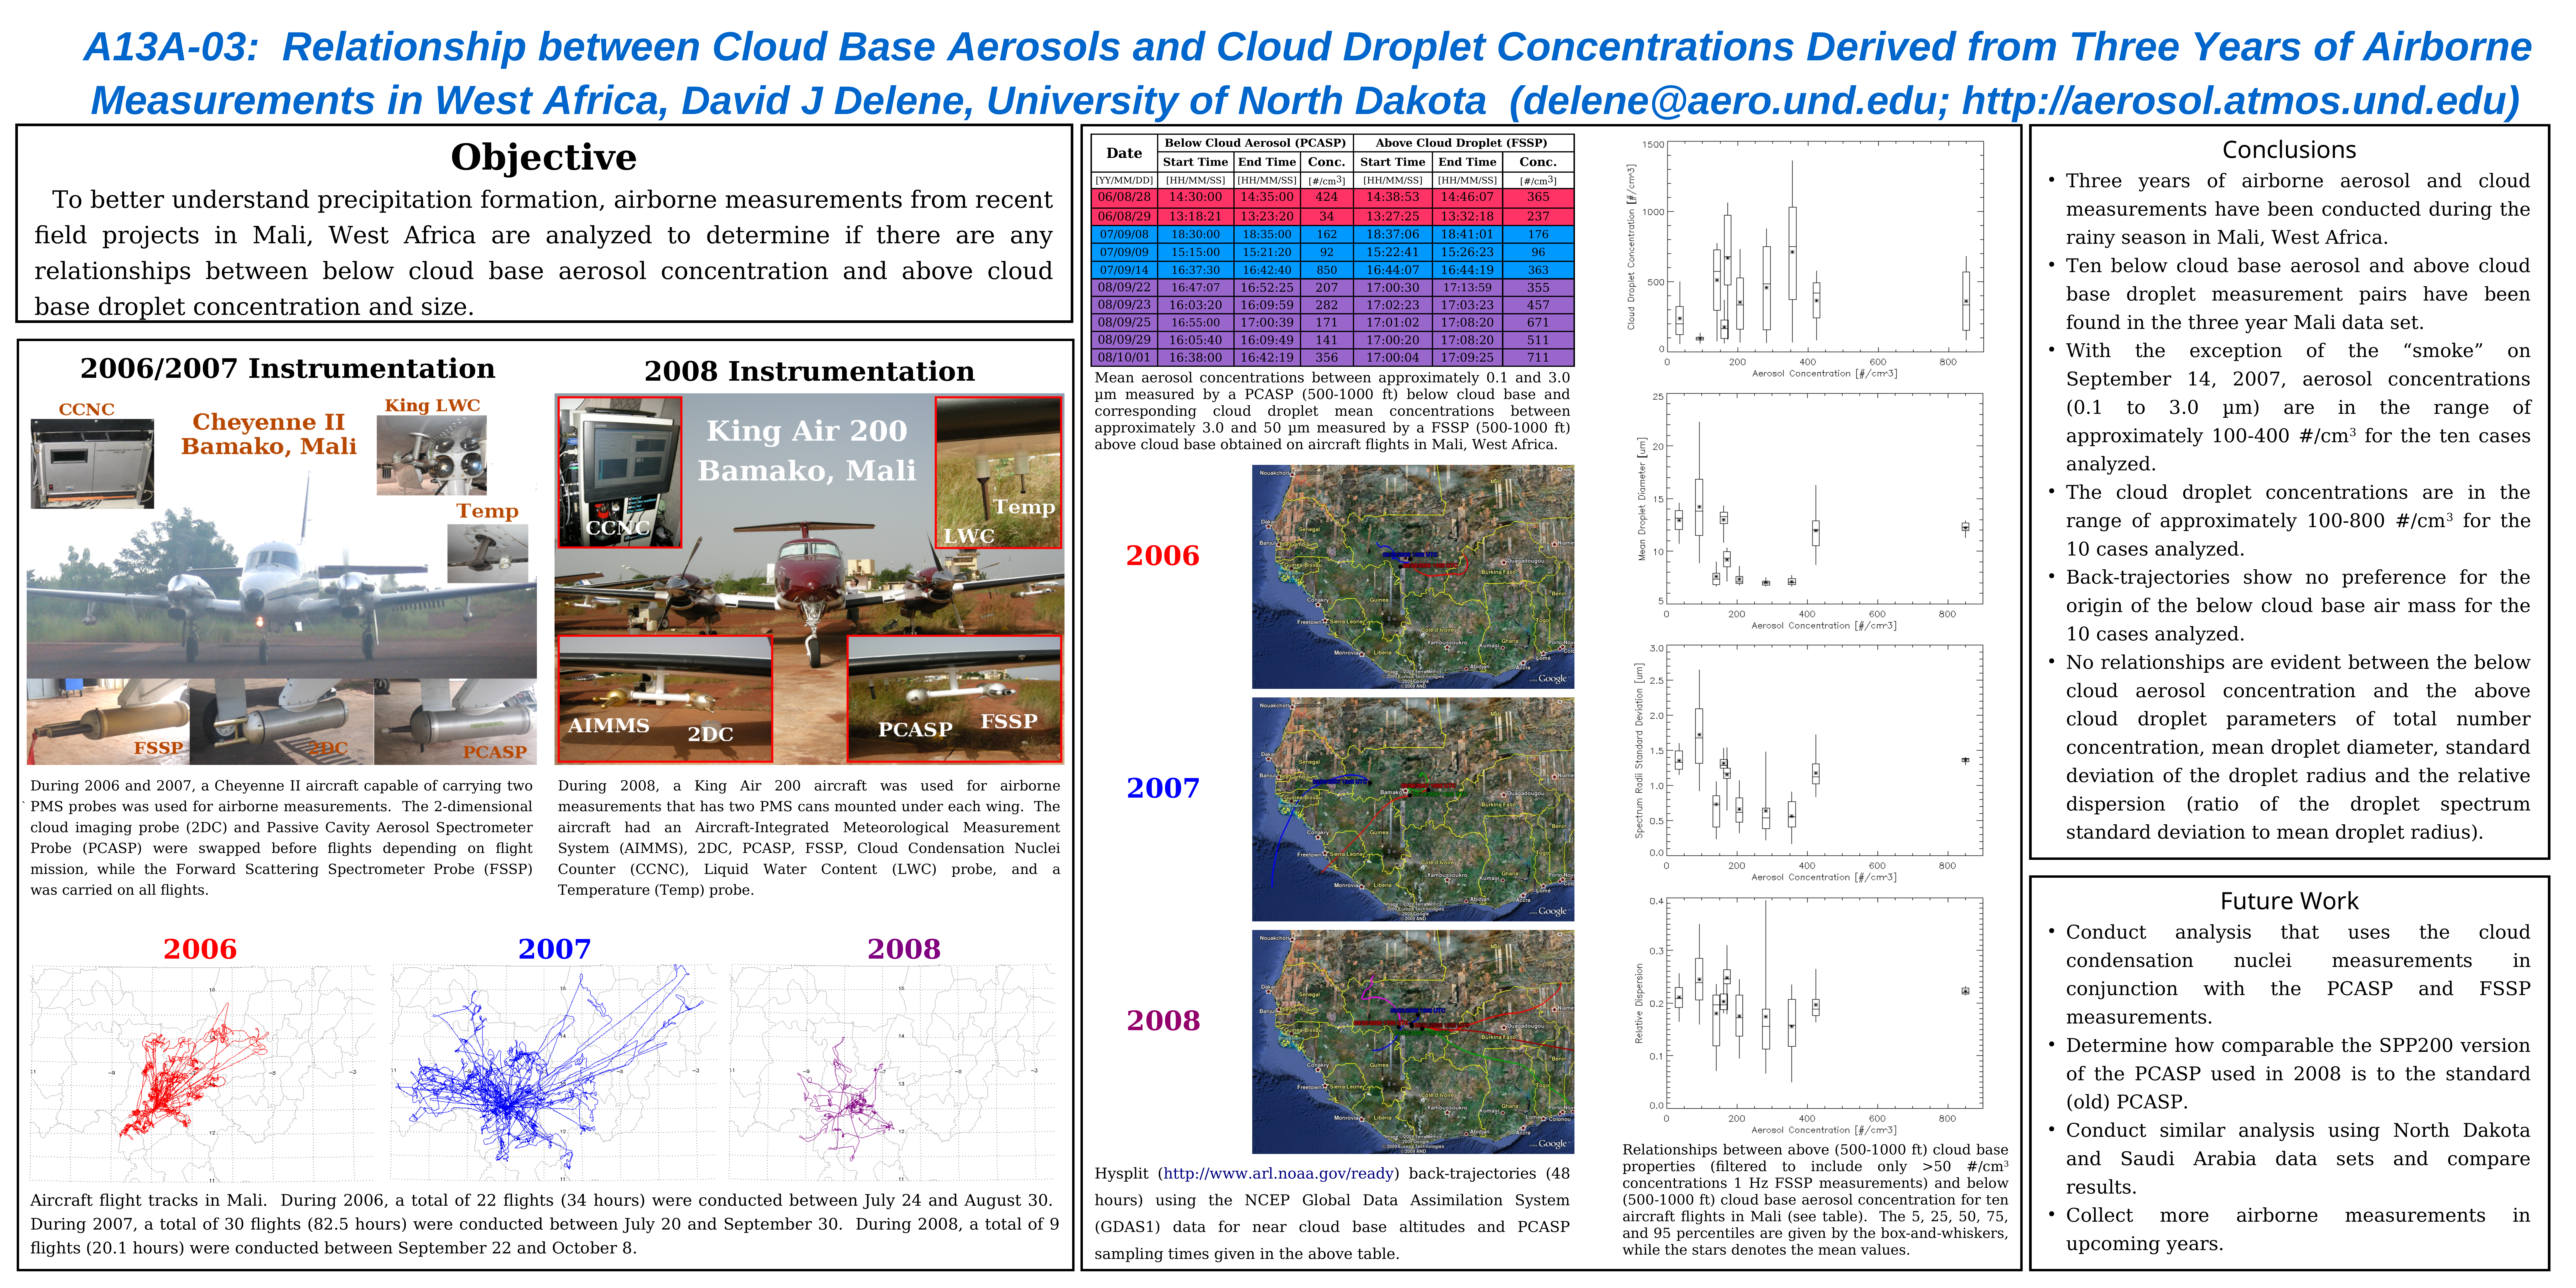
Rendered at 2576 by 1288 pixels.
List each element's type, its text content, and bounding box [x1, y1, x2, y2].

table_cell 13:32:18 [1433, 209, 1502, 225]
table_cell 511 [1503, 332, 1574, 348]
table_cell 16:09:49 [1235, 332, 1300, 348]
text_box 2008 Instrumentation [565, 352, 1056, 393]
picture [1610, 115, 2004, 124]
table_cell 14:46:07 [1433, 189, 1502, 208]
table_cell Start Time [1158, 152, 1233, 171]
table_cell 13:18:21 [1158, 209, 1233, 225]
text_box Future Work Conduct analysis that uses the cloud condensation nuclei measurements in conjunction with the PCASP and FSSP measurements. Determine how comparable the SPP200 version of the PCASP used in 2008 is to the standard (old) PCASP. Conduct similar analysis using North Dakota and Saudi Arabia data sets and compare results. Collect more airborne measurements in upcoming years. [2030, 877, 2549, 1270]
picture [1252, 697, 1574, 921]
table_cell 17:02:23 [1354, 297, 1432, 313]
table_cell 16:37:30 [1158, 262, 1233, 278]
table_cell 16:38:00 [1158, 349, 1233, 366]
table_cell 15:15:00 [1158, 244, 1233, 261]
table_cell 237 [1503, 209, 1574, 225]
picture [27, 393, 537, 765]
table_cell 16:42:19 [1235, 349, 1300, 366]
table_cell 18:30:00 [1158, 226, 1233, 243]
table_header Date [1092, 135, 1157, 171]
table_cell 16:09:59 [1235, 297, 1300, 313]
table_cell 365 [1503, 189, 1574, 208]
table_cell 850 [1301, 262, 1353, 278]
table_cell 424 [1301, 189, 1353, 208]
table_cell 282 [1301, 297, 1353, 313]
table_cell 16:44:19 [1433, 262, 1502, 278]
table_cell [HH/MM/SS] [1235, 173, 1300, 188]
table_cell 08/09/29 [1092, 332, 1157, 348]
text_box Objective To better understand precipitation formation, airborne measurements from recent field projects in Mali, West Africa are analyzed to determine if there are any relationships between below cloud base aerosol concentration and above cloud base droplet concentration and size. [16, 125, 1072, 322]
table_cell 16:47:07 [1158, 280, 1233, 296]
table_cell 13:23:20 [1235, 209, 1300, 225]
table_cell [HH/MM/SS] [1158, 173, 1233, 188]
table_cell 96 [1503, 244, 1574, 261]
table_cell 14:35:00 [1235, 189, 1300, 208]
table_cell 457 [1503, 297, 1574, 313]
table_cell 171 [1301, 314, 1353, 331]
table_cell 17:08:20 [1433, 332, 1502, 348]
table_cell 141 [1301, 332, 1353, 348]
picture [555, 393, 1065, 765]
table_cell [HH/MM/SS] [1354, 173, 1432, 188]
table_cell 92 [1301, 244, 1353, 261]
table_cell [YY/MM/DD] [1092, 173, 1157, 188]
table_cell 356 [1301, 349, 1353, 366]
text_box Aircraft flight tracks in Mali. During 2006, a total of 22 flights (34 hours) were conducted between July 24 and August 30. During 2007, a total of 30 flights (82.5 hours) were conducted between July 20 and September 30. During 2008, a total of 9 flights (20.1 hours) were conducted between September 22 and October 8. [27, 1183, 1065, 1270]
table_cell 17:01:02 [1354, 314, 1432, 331]
text_box Mean aerosol concentrations between approximately 0.1 and 3.0 µm measured by a PCASP (500-1000 ft) below cloud base and corresponding cloud droplet mean concentrations between approximately 3.0 and 50 µm measured by a FSSP (500-1000 ft) above cloud base obtained on aircraft flights in Mali, West Africa. [1091, 367, 1574, 465]
text_box During 2006 and 2007, a Cheyenne II aircraft capable of carrying two PMS probes was used for airborne measurements. The 2-dimensional cloud imaging probe (2DC) and Passive Cavity Aerosol Spectrometer Probe (PCASP) were swapped before flights depending on flight mission, while the Forward Scattering Spectrometer Probe (FSSP) was carried on all flights. [27, 771, 537, 899]
text_box 2006 [152, 930, 249, 978]
table_cell 207 [1301, 280, 1353, 296]
table_cell 17:00:30 [1354, 280, 1432, 296]
table_cell End Time [1235, 152, 1300, 171]
table_cell 17:08:20 [1433, 314, 1502, 331]
table_cell 17:09:25 [1433, 349, 1502, 366]
table_cell 14:38:53 [1354, 189, 1432, 208]
picture [1609, 126, 2004, 1141]
table_cell 355 [1503, 280, 1574, 296]
table_cell 15:22:41 [1354, 244, 1432, 261]
text_box A13A-03: Relationship between Cloud Base Aerosols and Cloud Droplet Concentrations Derived from Three Years of Airborne Measurements in West Africa, David J Delene, University of North Dakota (delene@aero.und.edu; http://aerosol.atmos.und.edu) [0, 9, 2576, 113]
table_cell [HH/MM/SS] [1433, 173, 1502, 188]
picture [1252, 465, 1574, 689]
table_cell Conc. [1301, 152, 1353, 171]
table_cell 17:00:20 [1354, 332, 1432, 348]
table_cell 17:13:59 [1433, 280, 1502, 296]
text_box Hysplit (http://www.arl.noaa.gov/ready) back-trajectories (48 hours) using the NCEP Global Data Assimilation System (GDAS1) data for near cloud base altitudes and PCASP sampling times given in the above table. [1091, 1153, 1574, 1264]
text_box 2006 [1118, 537, 1208, 574]
table_cell 07/09/14 [1092, 262, 1157, 278]
table_cell 15:21:20 [1235, 244, 1300, 261]
text_box 2008 [850, 930, 959, 969]
text_box 2007 [1118, 769, 1209, 814]
text_box During 2008, a King Air 200 aircraft was used for airborne measurements that has two PMS cans mounted under each wing. The aircraft had an Aircraft-Integrated Meteorological Measurement System (AIMMS), 2DC, PCASP, FSSP, Cloud Condensation Nuclei Counter (CCNC), Liquid Water Content (LWC) probe, and a Temperature (Temp) probe. [555, 771, 1065, 913]
table_cell 08/09/23 [1092, 297, 1157, 313]
table_cell 671 [1503, 314, 1574, 331]
table_cell 363 [1503, 262, 1574, 278]
text_box Conclusions Three years of airborne aerosol and cloud measurements have been conducted during the rainy season in Mali, West Africa. Ten below cloud base aerosol and above cloud base droplet measurement pairs have been found in the three year Mali data set. With the exception of the “smoke” on September 14, 2007, aerosol concentrations (0.1 to 3.0 µm) are in the range of approximately 100-400 #/cm3 for the ten cases analyzed. The cloud droplet concentrations are in the range of approximately 100-800 #/cm3 for the 10 cases analyzed. Back-trajectories show no preference for the origin of the below cloud base air mass for the 10 cases analyzed. No relationships are evident between the below cloud aerosol concentration and the above cloud droplet parameters of total number concentration, mean droplet diameter, standard deviation of the droplet radius and the relative dispersion (ratio of the droplet spectrum standard deviation to mean droplet radius). [2030, 125, 2549, 859]
picture [1252, 930, 1574, 1154]
table_cell 17:00:04 [1354, 349, 1432, 366]
table_cell 06/08/29 [1092, 209, 1157, 225]
picture [726, 956, 1058, 1183]
table_cell 08/10/01 [1092, 349, 1157, 366]
table_header Below Cloud Aerosol (PCASP) [1158, 135, 1353, 151]
table_cell 162 [1301, 226, 1353, 243]
table_cell 16:05:40 [1158, 332, 1233, 348]
table_cell [#/cm3] [1301, 173, 1353, 188]
table_cell 17:03:23 [1433, 297, 1502, 313]
table_cell 176 [1503, 226, 1574, 243]
text_box 2006/2007 Instrumentation [40, 349, 537, 385]
table_cell 34 [1301, 209, 1353, 225]
table_cell 711 [1503, 349, 1574, 366]
table_cell 15:26:23 [1433, 244, 1502, 261]
table_cell 13:27:25 [1354, 209, 1432, 225]
table_cell 14:30:00 [1158, 189, 1233, 208]
text_box 2007 [510, 930, 601, 966]
table_cell 16:42:40 [1235, 262, 1300, 278]
text_box ` [18, 340, 1074, 1270]
table_cell [#/cm3] [1503, 173, 1574, 188]
table_cell 18:41:01 [1433, 226, 1502, 243]
text_box Relationships between above (500-1000 ft) cloud base properties (filtered to include only >50 #/cm3 concentrations 1 Hz FSSP measurements) and below (500-1000 ft) cloud base aerosol concentration for ten aircraft flights in Mali (see table). The 5, 25, 50, 75, and 95 percentiles are given by the box-and-whiskers, while the stars denotes the mean values. [1619, 1139, 2013, 1266]
table_cell 08/09/25 [1092, 314, 1157, 331]
table_cell 08/09/22 [1092, 280, 1157, 296]
table_cell End Time [1433, 152, 1502, 171]
table_cell 17:00:39 [1235, 314, 1300, 331]
table_cell 18:37:06 [1354, 226, 1432, 243]
picture [388, 956, 719, 1183]
table_cell 07/09/08 [1092, 226, 1157, 243]
table_cell 16:55:00 [1158, 314, 1233, 331]
picture [1660, 115, 1677, 117]
table_cell 06/08/28 [1092, 189, 1157, 208]
table_cell Conc. [1503, 152, 1574, 171]
table_cell 16:44:07 [1354, 262, 1432, 278]
table_cell 16:03:20 [1158, 297, 1233, 313]
table_cell 18:35:00 [1235, 226, 1300, 243]
text_box 2008 [1118, 1002, 1209, 1047]
table_header Above Cloud Droplet (FSSP) [1354, 135, 1574, 151]
table_cell 16:52:25 [1235, 280, 1300, 296]
picture [27, 957, 377, 1183]
table_cell Start Time [1354, 152, 1432, 171]
table_cell 07/09/09 [1092, 244, 1157, 261]
